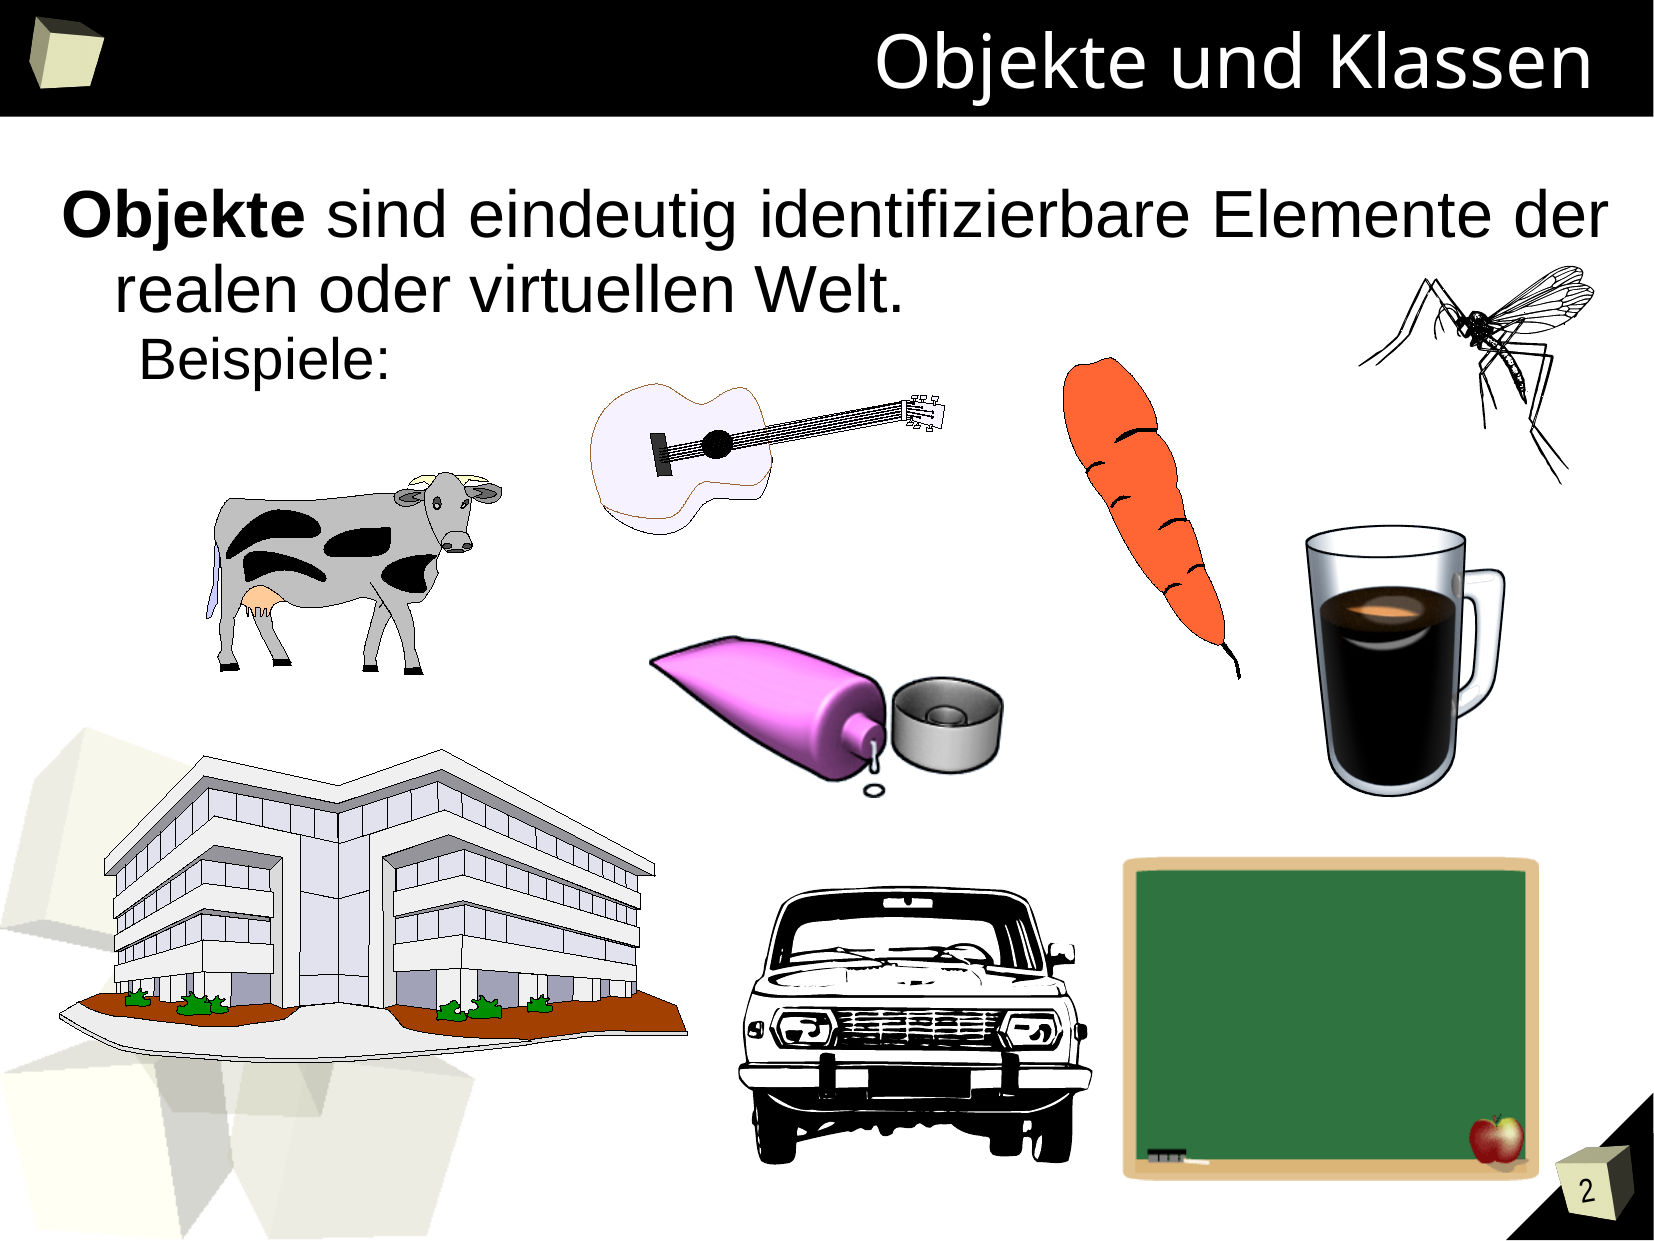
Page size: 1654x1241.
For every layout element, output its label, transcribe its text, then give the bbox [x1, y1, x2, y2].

picture [1305, 524, 1506, 798]
title Objekte und Klassen [118, 0, 1595, 119]
text_box [1358, 265, 1595, 485]
picture [0, 726, 477, 1241]
text_box [590, 383, 945, 535]
text_box [59, 749, 688, 1063]
text_box [738, 885, 1093, 1165]
picture [1122, 856, 1539, 1181]
list Objekte sind eindeutig identifizierbare Elemente der realen oder virtuellen Welt. Beispiele: [44, 177, 1611, 443]
picture [649, 635, 1004, 798]
text_box [1063, 357, 1241, 680]
text_box [206, 472, 502, 675]
